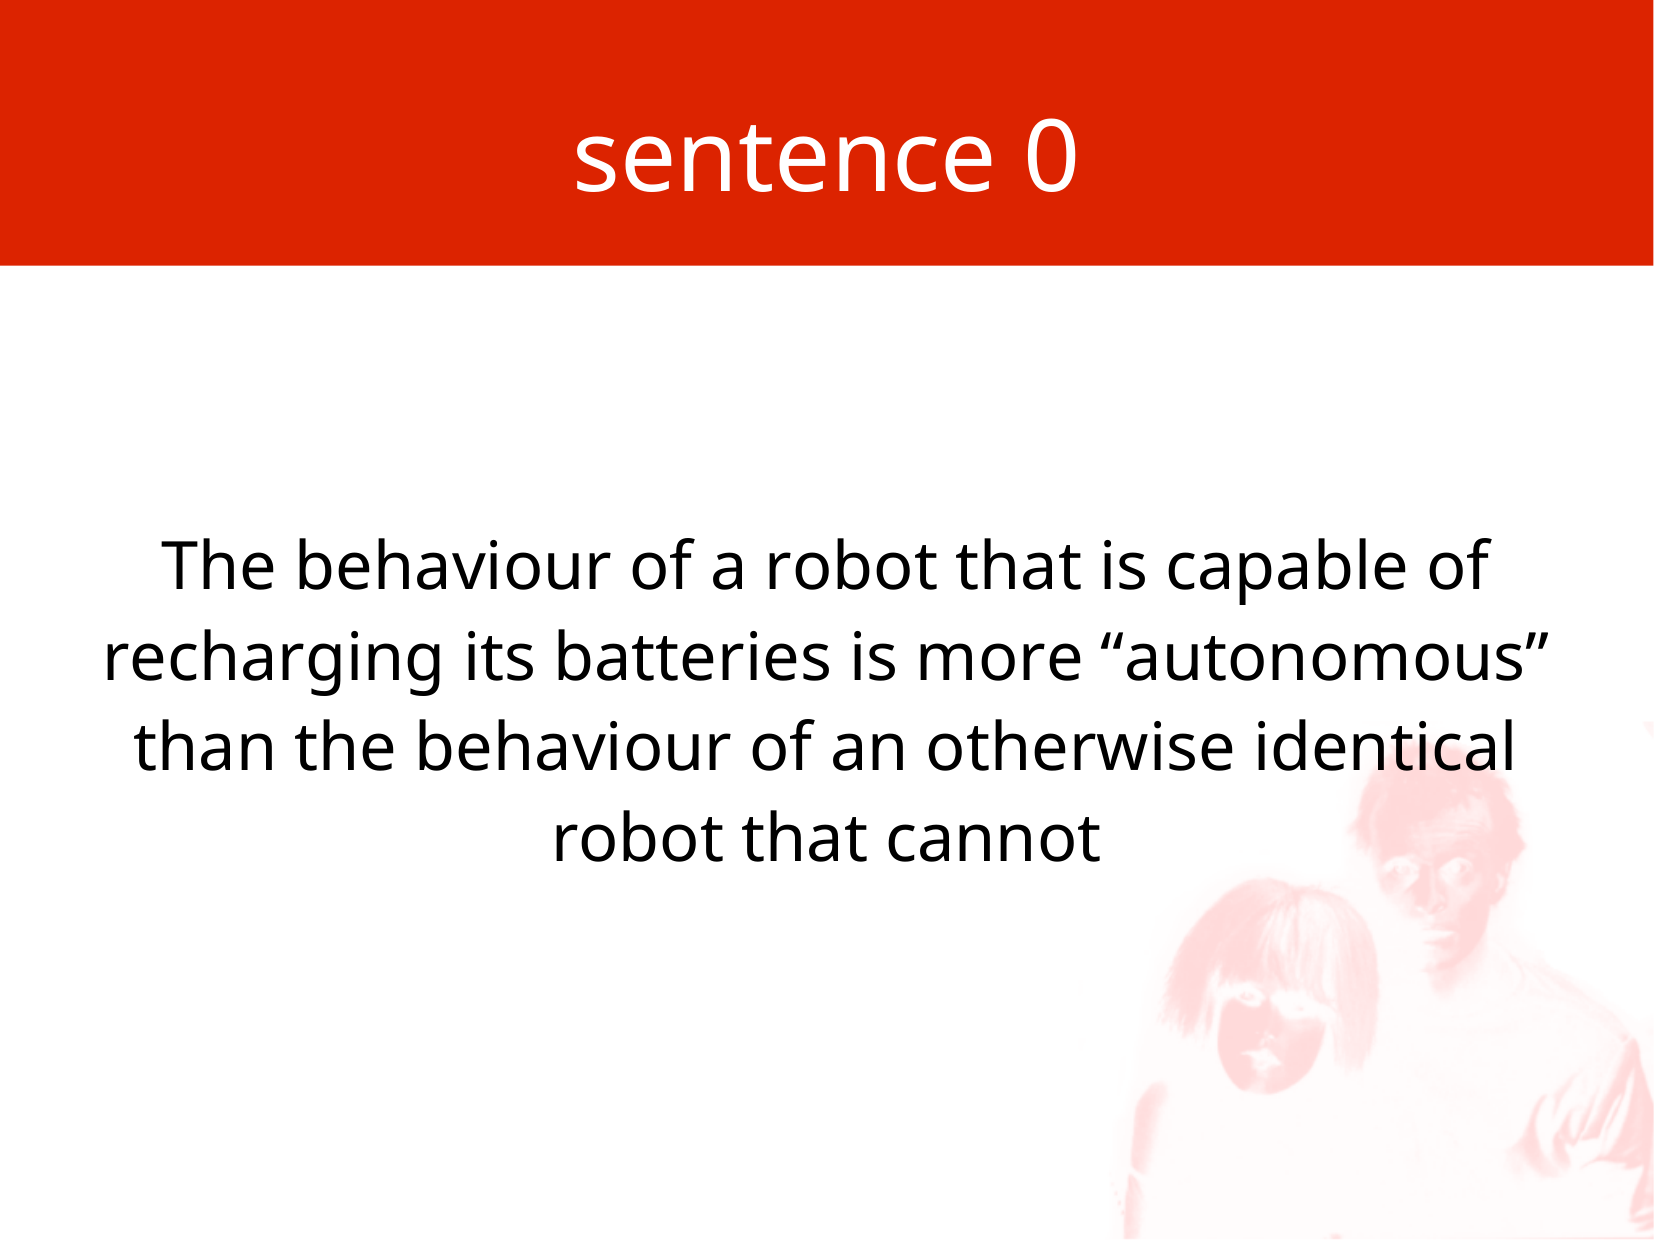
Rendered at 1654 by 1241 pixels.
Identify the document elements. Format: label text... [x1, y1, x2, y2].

title sentence 0 [82, 49, 1571, 257]
picture [0, 266, 1654, 1241]
text_box [0, 0, 1654, 266]
subtitle The behaviour of a robot that is capable of recharging its batteries is more “autonomous” than the behaviour of an otherwise identical robot that cannot [82, 290, 1571, 1109]
